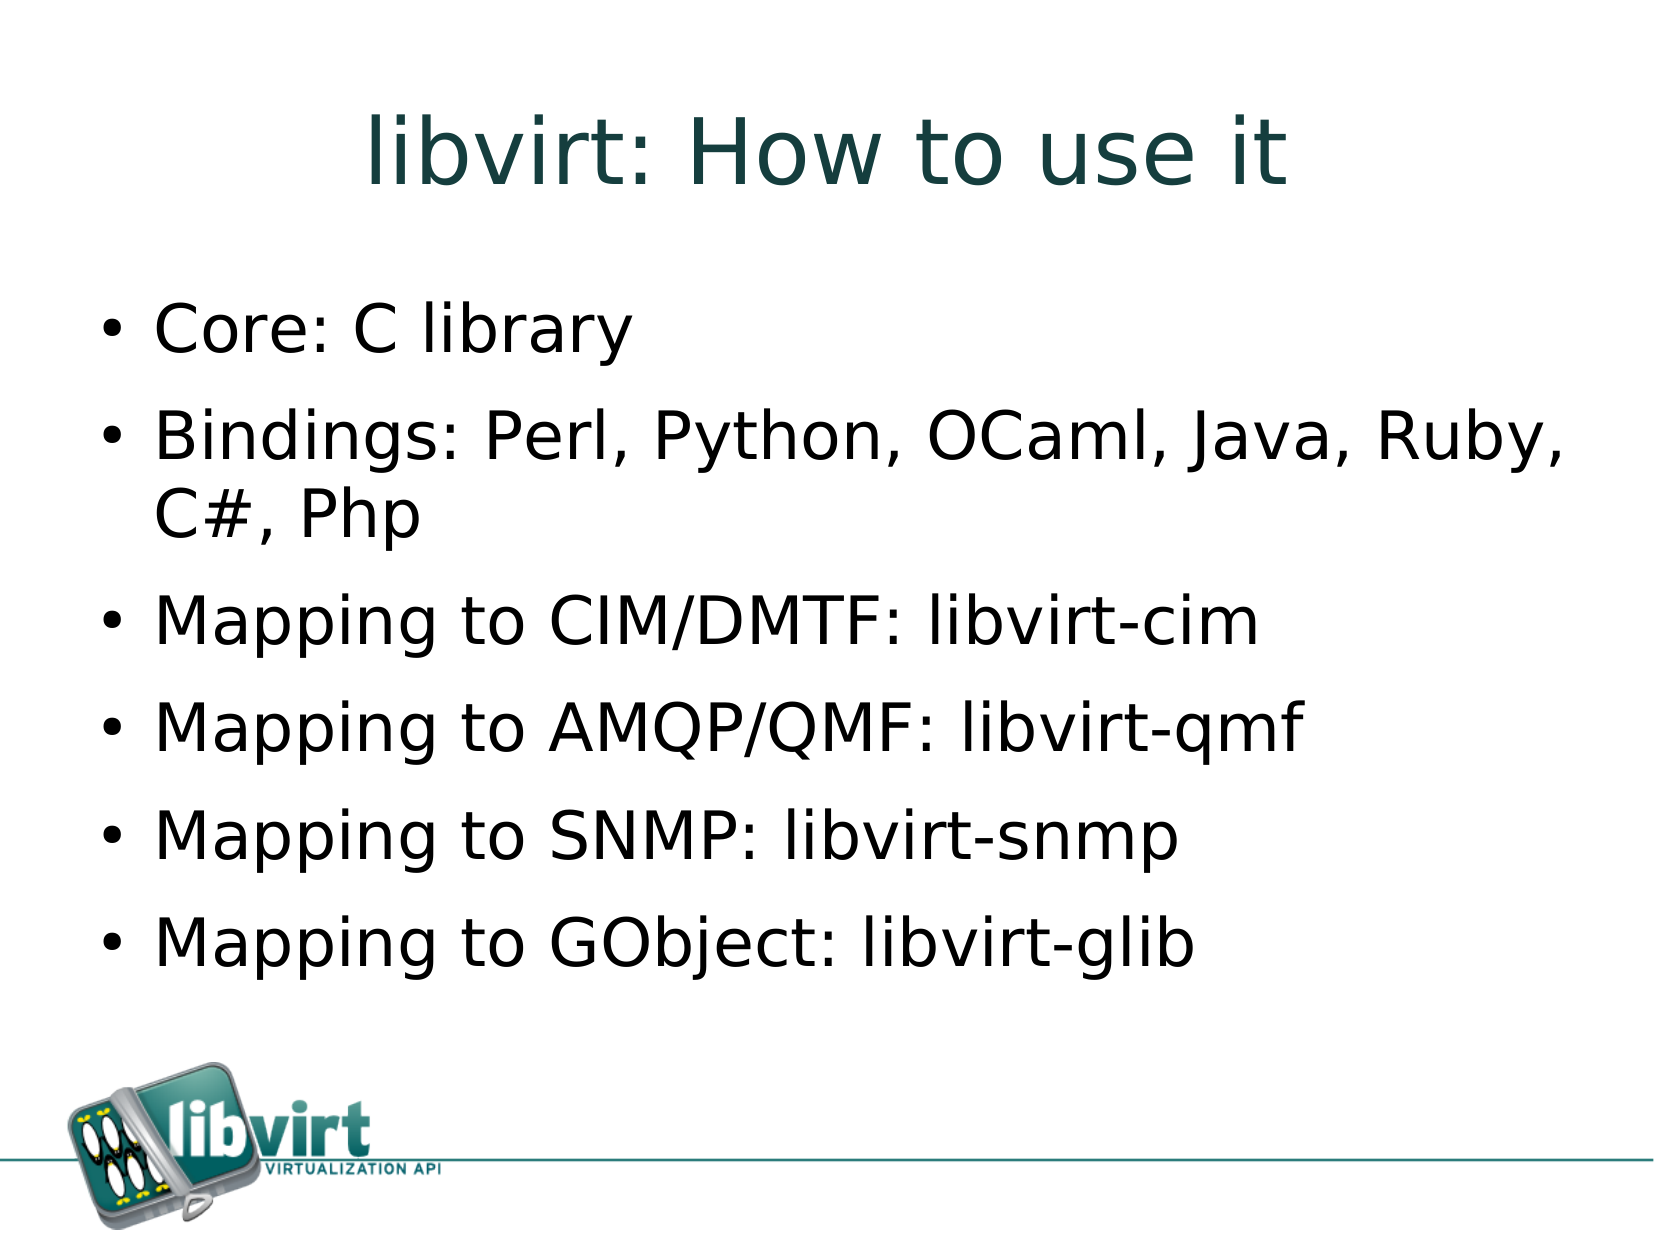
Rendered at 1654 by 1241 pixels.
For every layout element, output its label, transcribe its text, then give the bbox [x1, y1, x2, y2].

picture [0, 1062, 1654, 1230]
list Core: C library Bindings: Perl, Python, OCaml, Java, Ruby, C#, Php Mapping to CIM/DMTF: libvirt-cim Mapping to AMQP/QMF: libvirt-qmf Mapping to SNMP: libvirt-snmp Mapping to GObject: libvirt-glib [82, 290, 1571, 1109]
title libvirt: How to use it [82, 49, 1571, 257]
